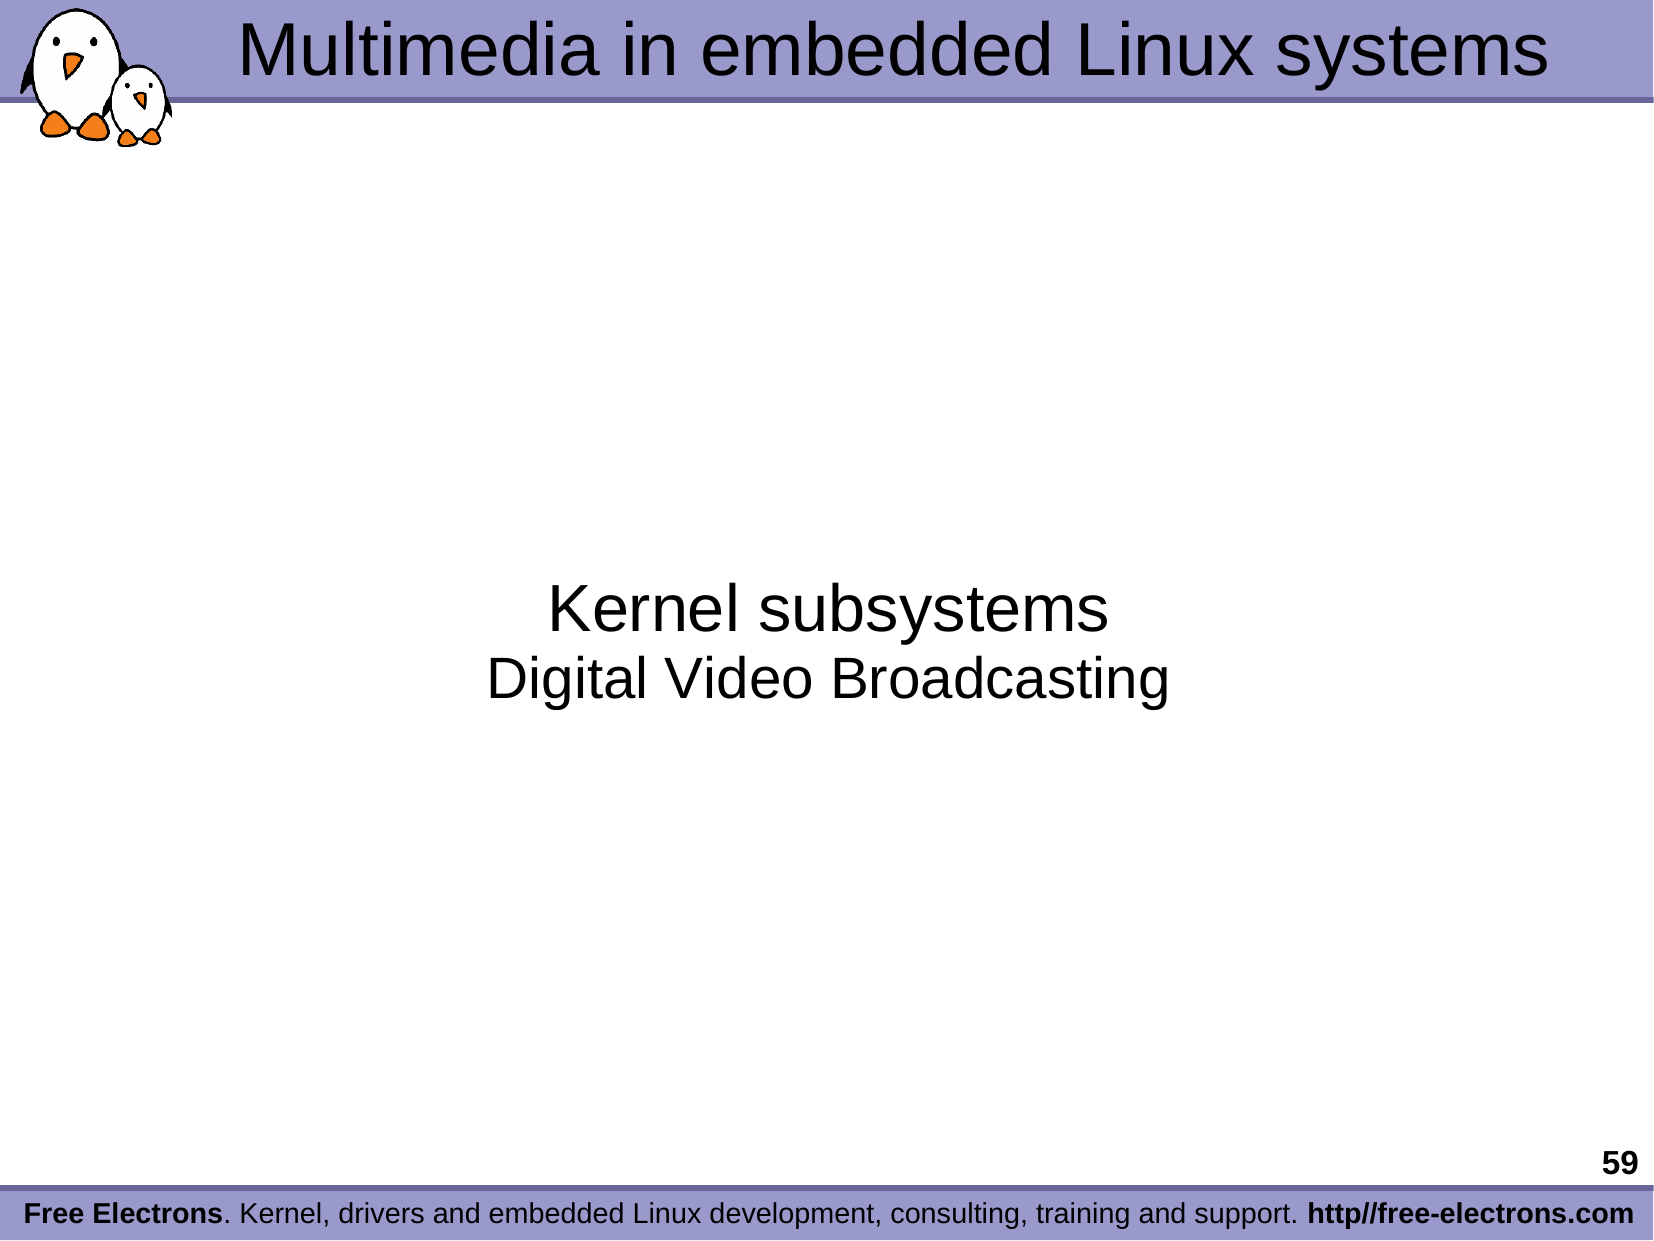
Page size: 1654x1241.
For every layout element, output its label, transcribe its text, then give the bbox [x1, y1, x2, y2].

subtitle Kernel subsystems Digital Video Broadcasting [105, 216, 1518, 1066]
picture [20, 8, 172, 147]
title Multimedia in embedded Linux systems [149, 0, 1640, 100]
